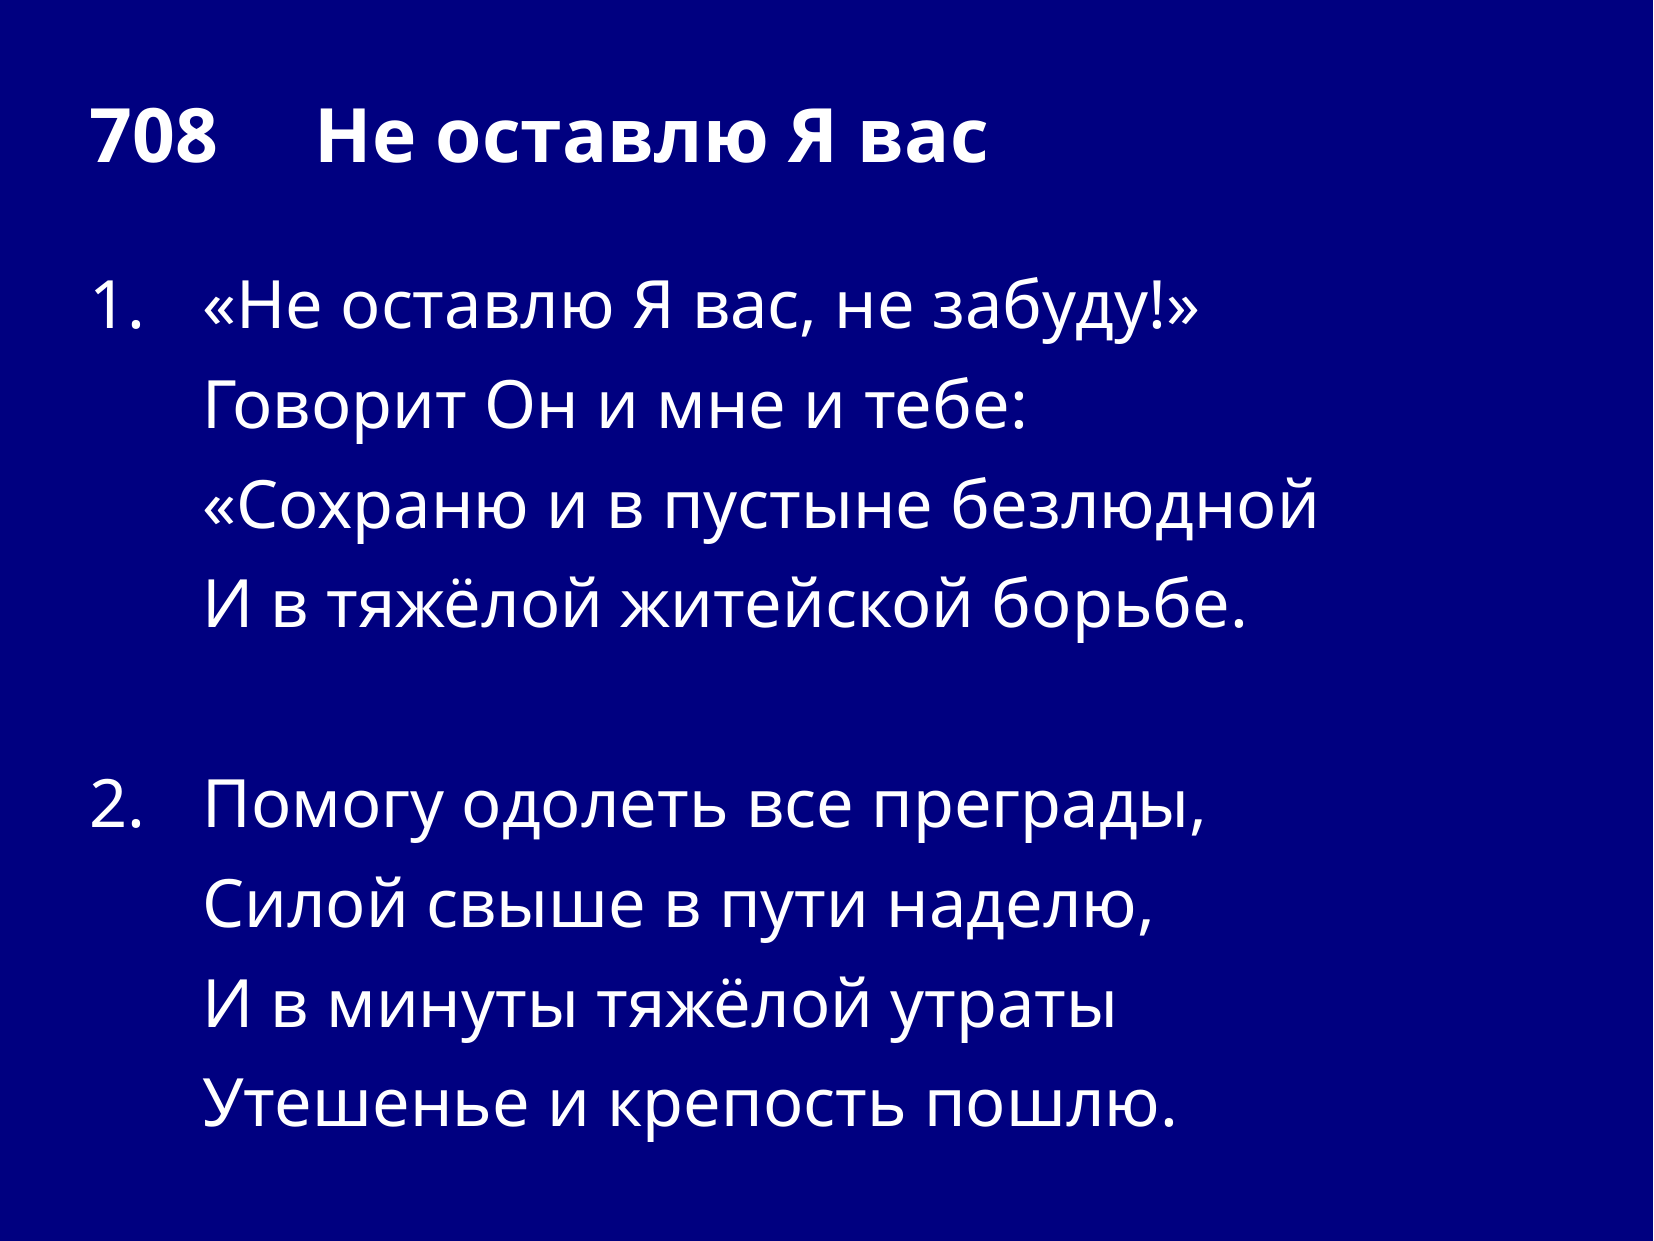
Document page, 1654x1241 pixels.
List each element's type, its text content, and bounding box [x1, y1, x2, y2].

text_box 708 Не оставлю Я вас [75, 75, 1576, 188]
text_box 1. «Не оставлю Я вас, не забуду!» Говорит Он и мне и тебе: «Сохраню и в пустыне безлюдной И в тяжёлой житейской борьбе. 2. Помогу одолеть все преграды, Силой свыше в пути наделю, И в минуты тяжёлой утраты Утешенье и крепость пошлю. [75, 188, 1576, 1163]
